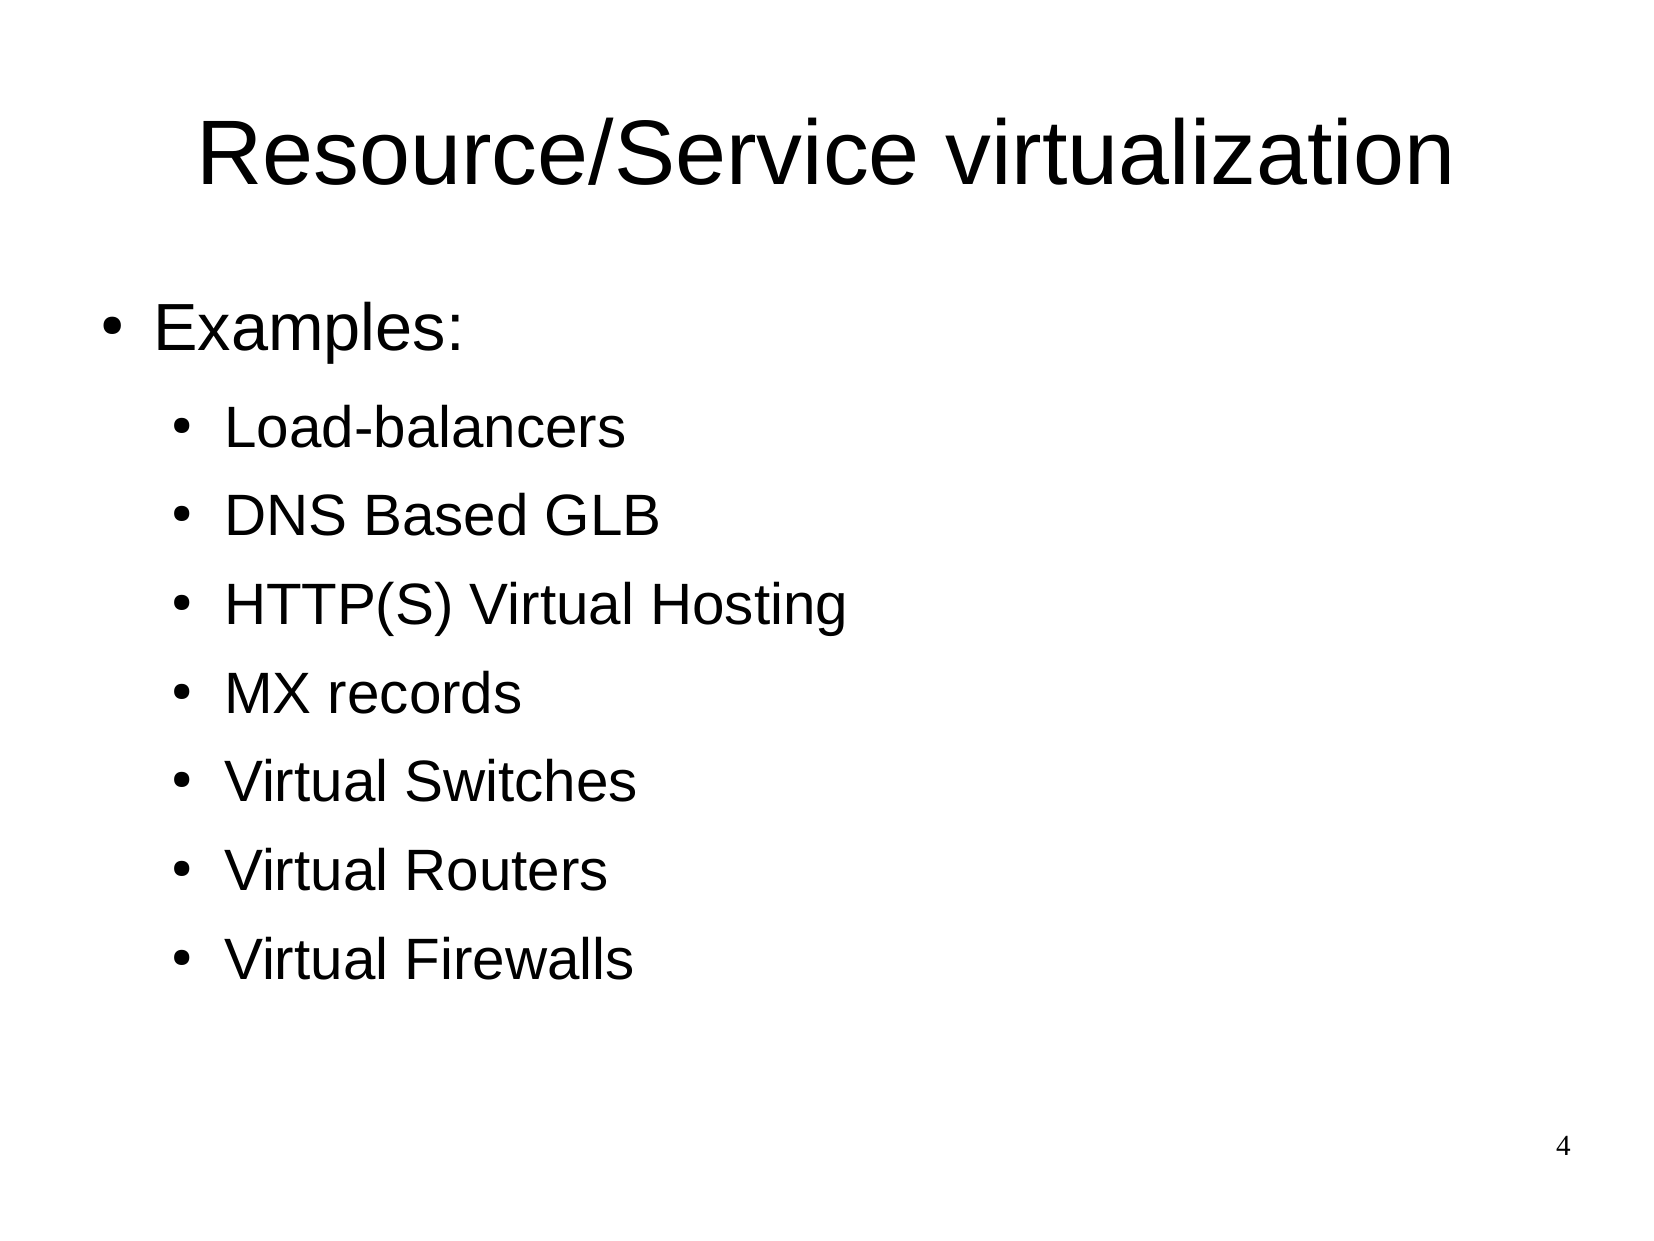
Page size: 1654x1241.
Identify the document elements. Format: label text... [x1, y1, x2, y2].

list Examples: Load-balancers DNS Based GLB HTTP(S) Virtual Hosting MX records Virtual Switches Virtual Routers Virtual Firewalls [82, 290, 1571, 1109]
title Resource/Service virtualization [82, 49, 1571, 257]
